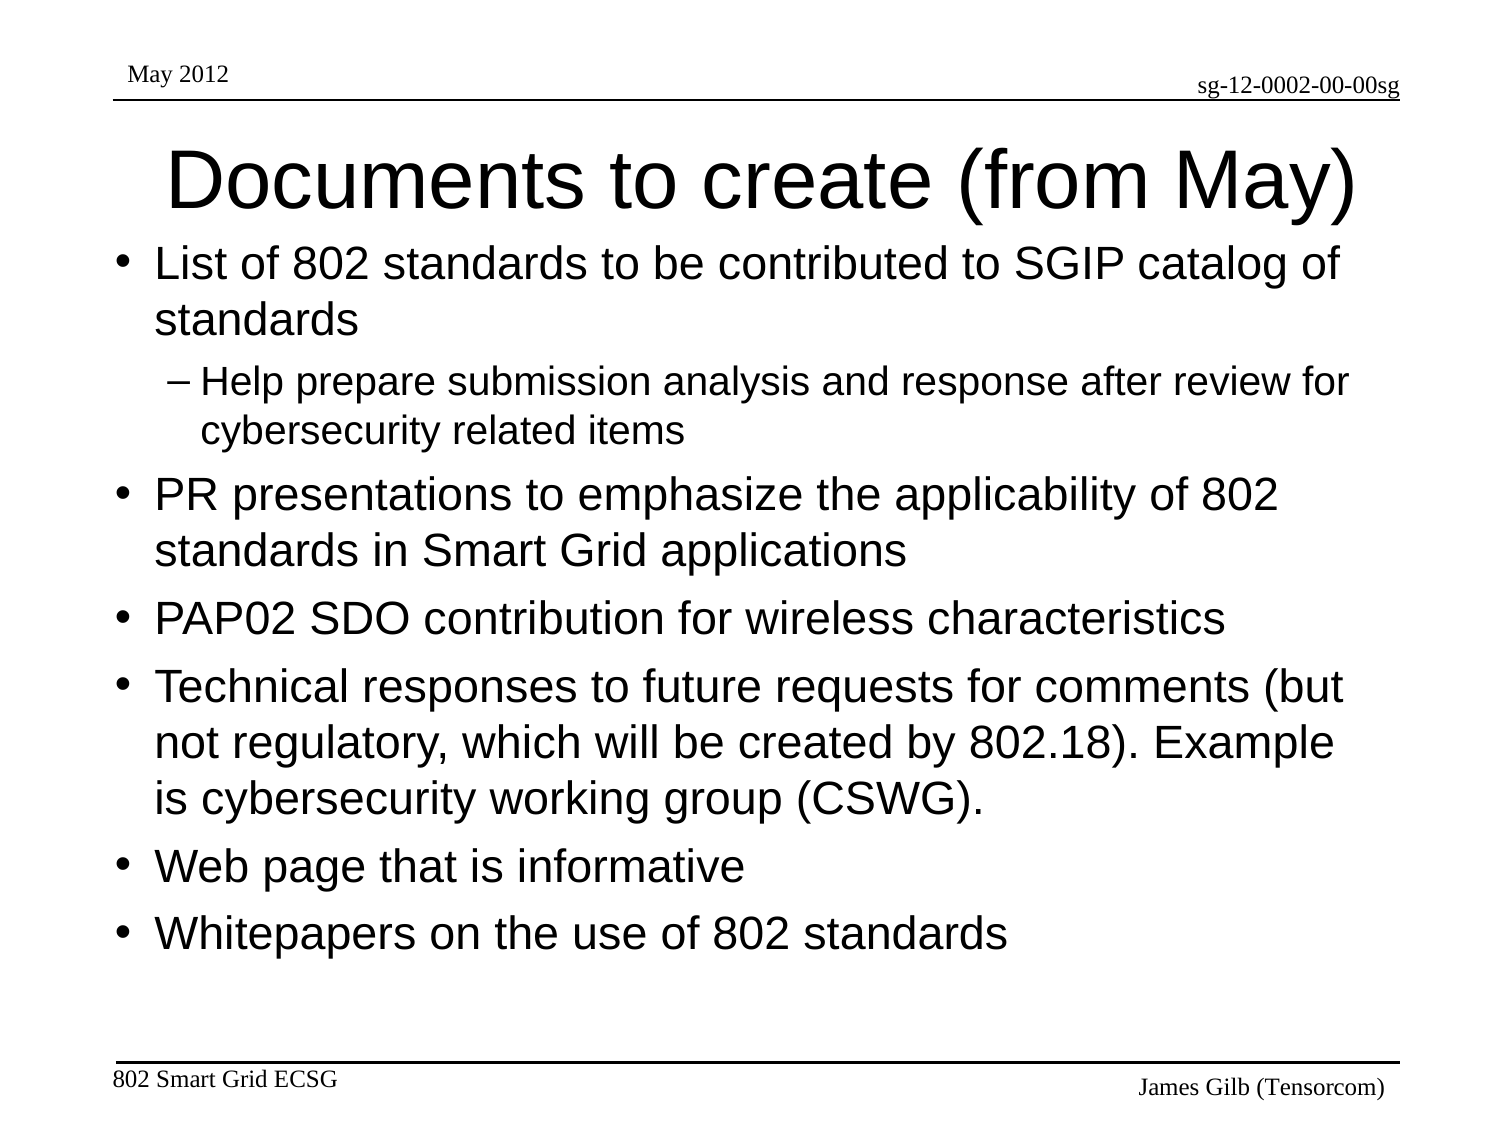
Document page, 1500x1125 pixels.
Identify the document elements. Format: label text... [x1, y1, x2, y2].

title Documents to create (from May) [125, 112, 1401, 238]
list List of 802 standards to be contributed to SGIP catalog of standards Help prepare submission analysis and response after review for cybersecurity related items PR presentations to emphasize the applicability of 802 standards in Smart Grid applications PAP02 SDO contribution for wireless characteristics Technical responses to future requests for comments (but not regulatory, which will be created by 802.18). Example is cybersecurity working group (CSWG). Web page that is informative Whitepapers on the use of 802 standards [99, 224, 1375, 968]
